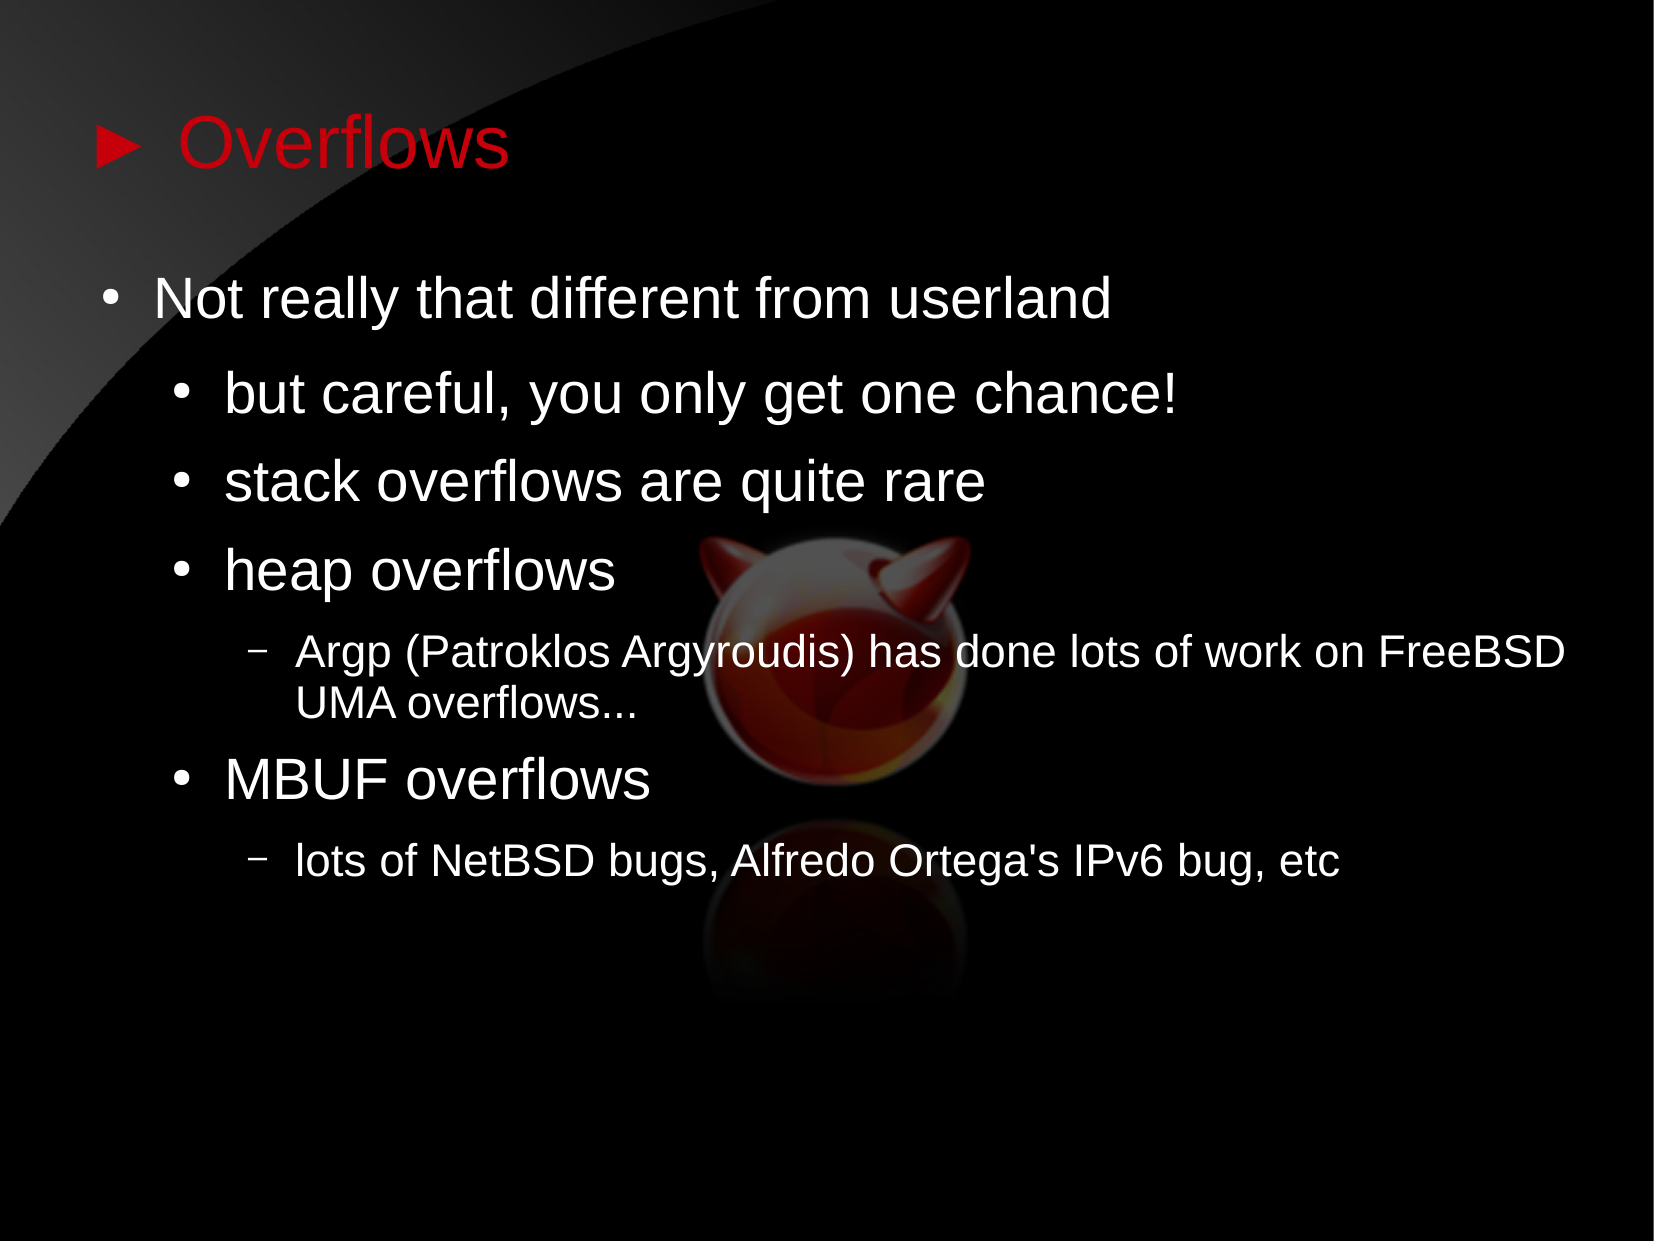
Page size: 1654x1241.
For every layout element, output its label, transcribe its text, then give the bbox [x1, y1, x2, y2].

title ► Overflows [82, 49, 1571, 237]
list Not really that different from userland but careful, you only get one chance! stack overflows are quite rare heap overflows Argp (Patroklos Argyroudis) has done lots of work on FreeBSD UMA overflows... MBUF overflows lots of NetBSD bugs, Alfredo Ortega's IPv6 bug, etc [82, 265, 1571, 1152]
picture [0, 0, 1654, 1241]
